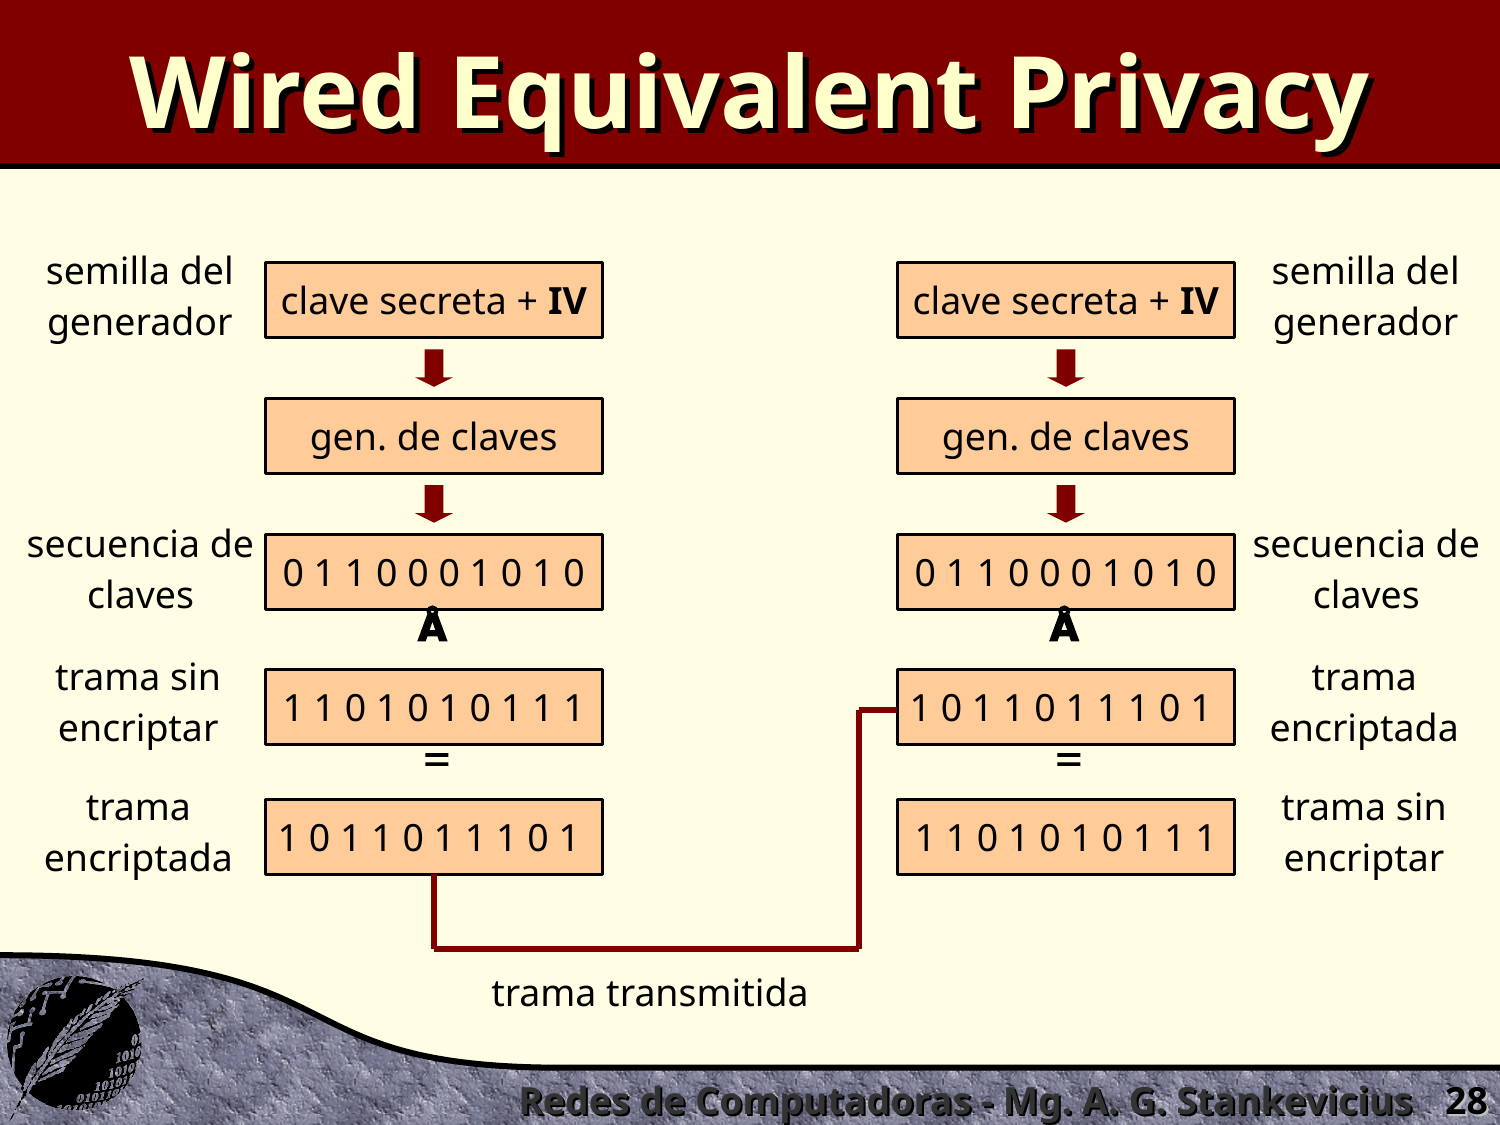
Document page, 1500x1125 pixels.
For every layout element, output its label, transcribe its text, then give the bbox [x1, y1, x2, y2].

text_box semilla del generador [31, 237, 244, 358]
text_box gen. de claves [897, 398, 1235, 474]
text_box Å [403, 607, 465, 672]
text_box trama transmitida [476, 959, 824, 1027]
text_box 0 1 1 0 0 0 1 0 1 0 [897, 534, 1235, 610]
text_box clave secreta + IV [265, 262, 603, 338]
text_box 1 0 1 1 0 1 1 1 0 1 [897, 669, 1235, 745]
picture [0, 959, 1500, 1125]
text_box 1 1 0 1 0 1 0 1 1 1 [265, 669, 603, 745]
text_box semilla del generador [1256, 237, 1469, 358]
picture [790, 1100, 795, 1110]
text_box [415, 485, 453, 523]
title Wired Equivalent Privacy [15, 5, 1485, 160]
text_box secuencia de claves [1237, 510, 1489, 631]
text_box 1 1 0 1 0 1 0 1 1 1 [897, 799, 1235, 875]
text_box = [1039, 737, 1101, 802]
text_box 0 1 1 0 0 0 1 0 1 0 [265, 534, 603, 610]
text_box [1047, 349, 1085, 387]
text_box trama sin encriptar [1266, 772, 1460, 893]
text_box 1 0 1 1 0 1 1 1 0 1 [265, 799, 603, 875]
text_box [415, 349, 453, 387]
text_box secuencia de claves [11, 510, 263, 631]
text_box trama encriptada [28, 772, 245, 893]
text_box trama encriptada [1254, 642, 1471, 763]
text_box trama sin encriptar [40, 642, 234, 763]
text_box = [407, 737, 469, 802]
text_box Å [1035, 607, 1097, 669]
picture [1047, 1100, 1054, 1110]
text_box gen. de claves [265, 398, 603, 474]
text_box [1047, 485, 1085, 523]
text_box clave secreta + IV [897, 262, 1235, 338]
